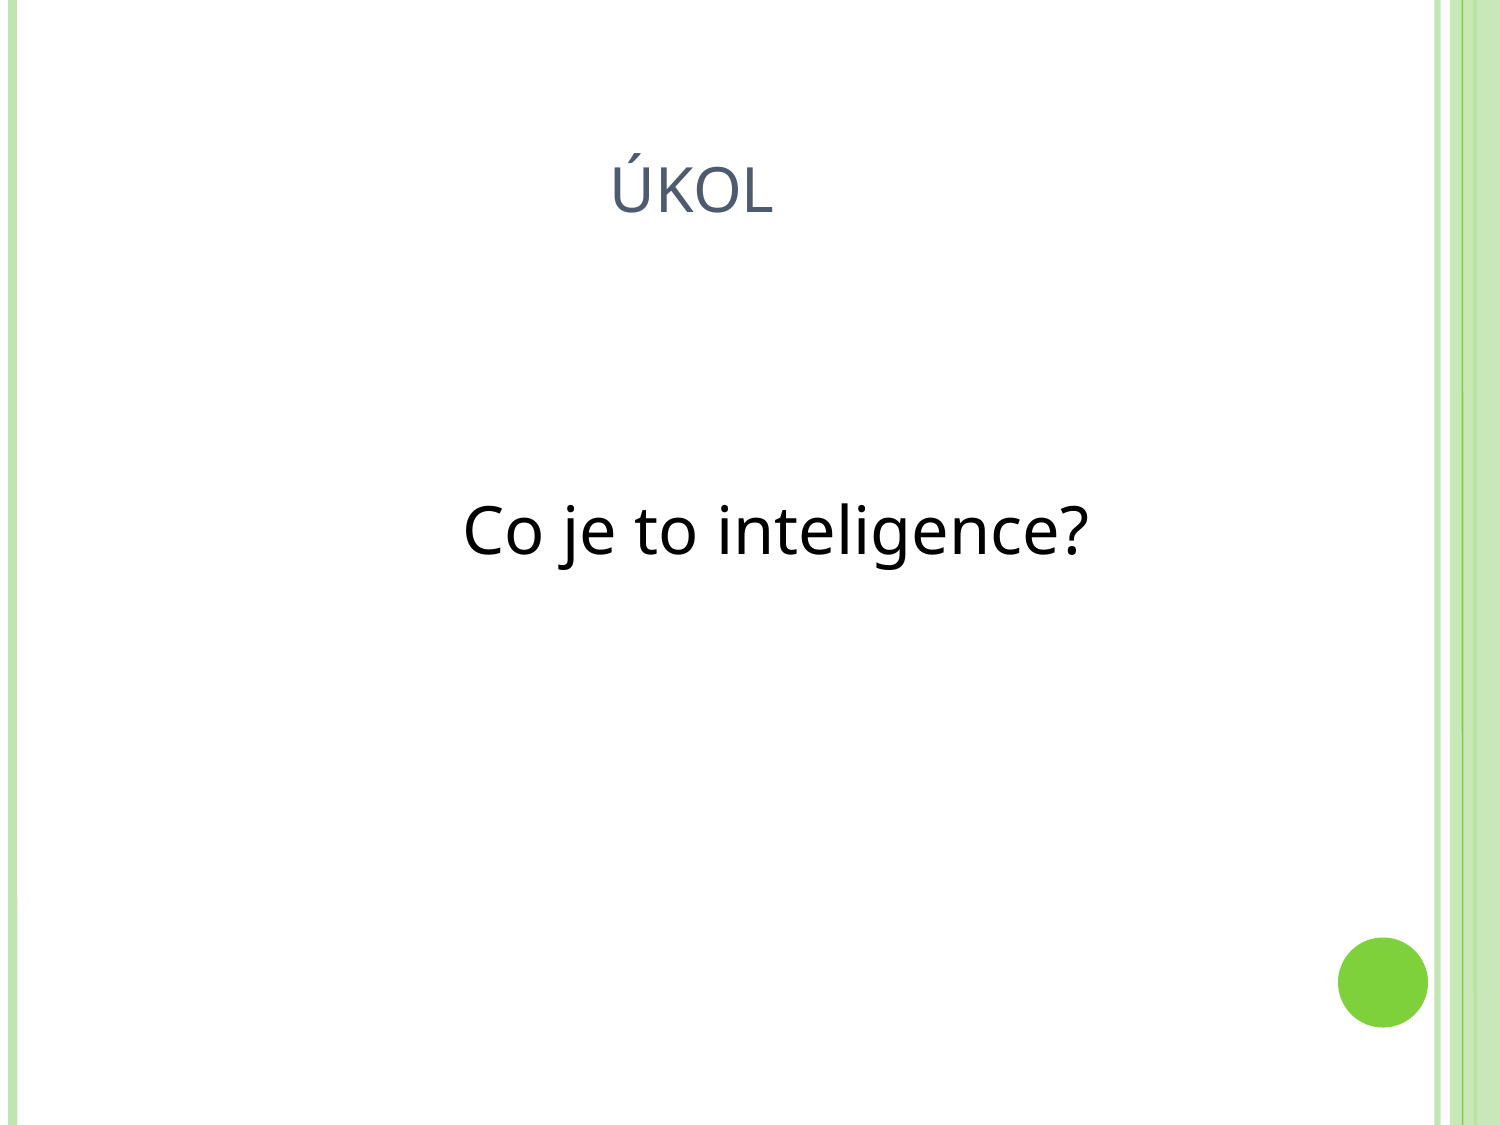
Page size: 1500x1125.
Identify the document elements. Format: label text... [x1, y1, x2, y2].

list Co je to inteligence? [75, 262, 1300, 1062]
title Úkol [75, 45, 1300, 233]
